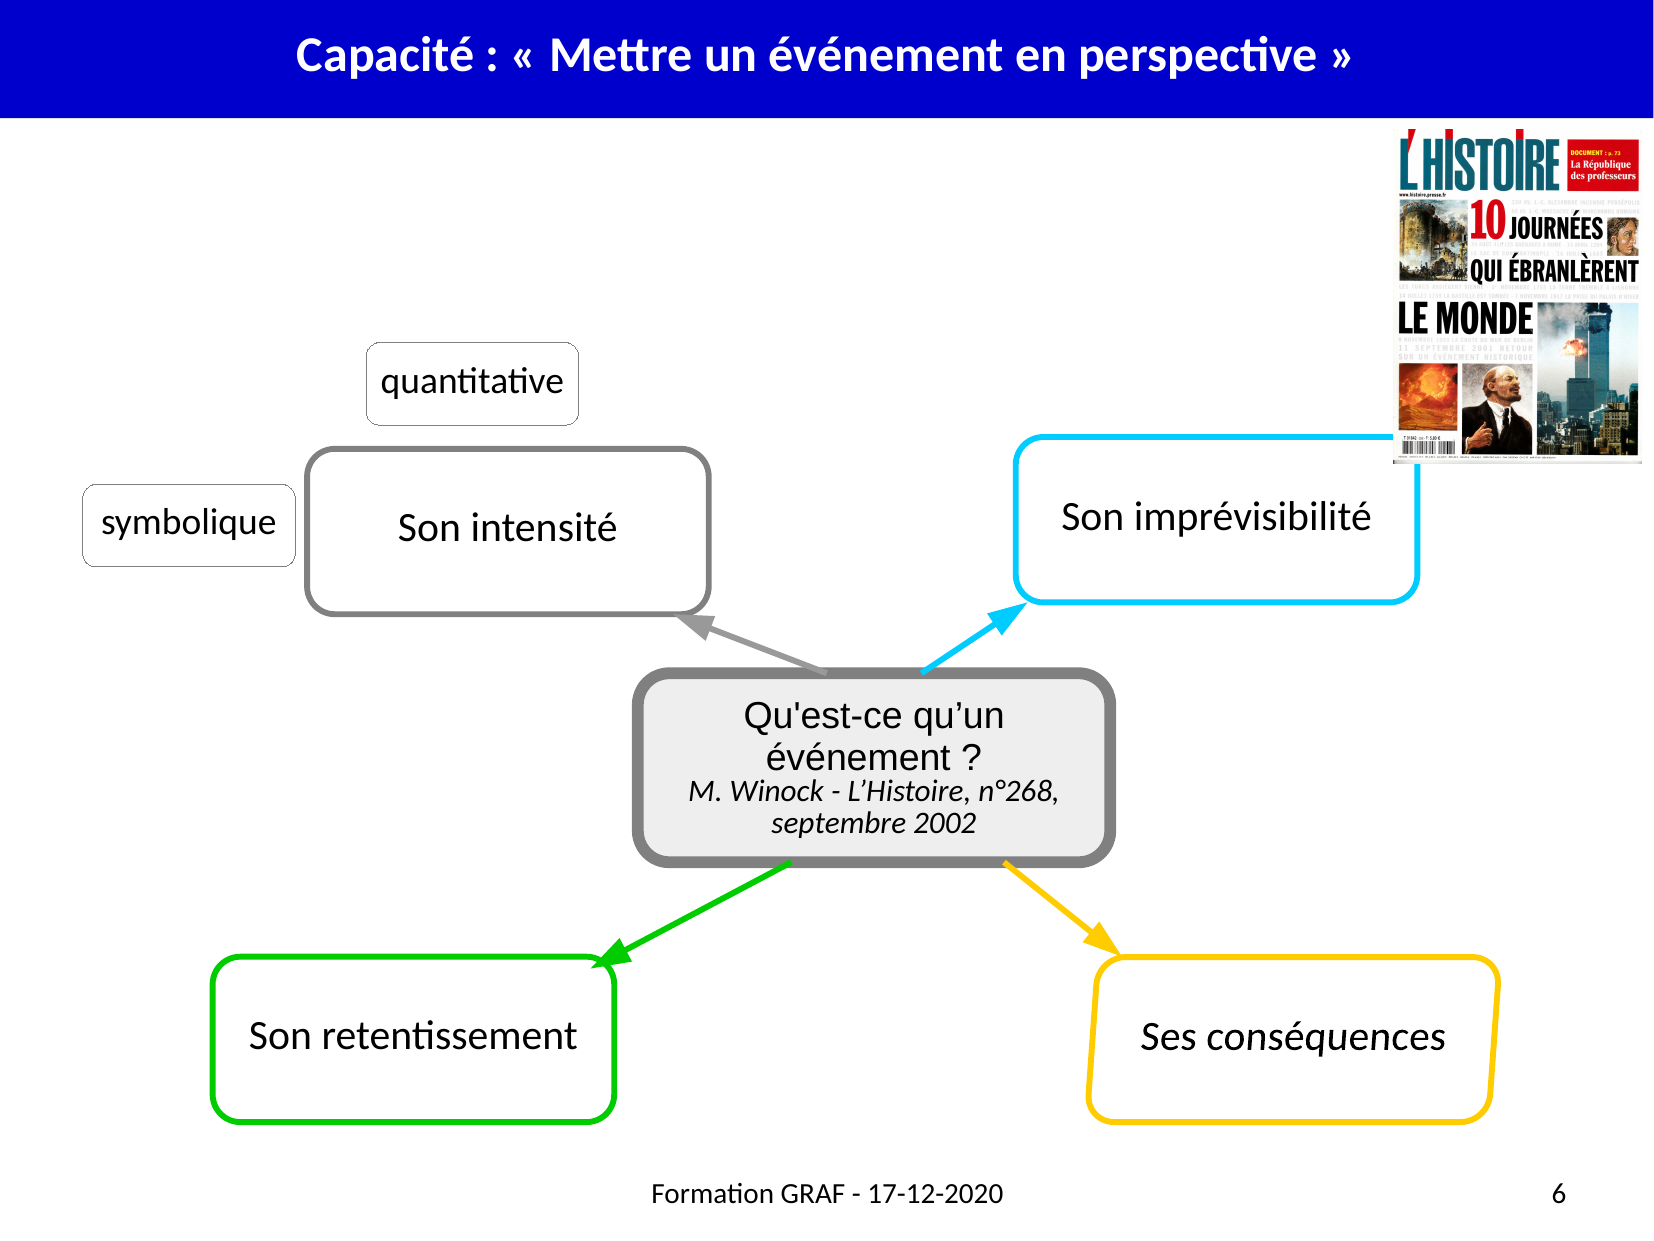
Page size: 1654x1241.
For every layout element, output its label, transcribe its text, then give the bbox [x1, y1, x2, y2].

text_box symbolique [82, 484, 296, 567]
text_box Son intensité [307, 448, 709, 615]
title Capacité : « Mettre un événement en perspective » [0, 0, 1654, 119]
text_box quantitative [366, 342, 579, 426]
text_box Son retentissement [212, 956, 615, 1123]
text_box Ses conséquences [1088, 957, 1499, 1123]
picture [1393, 129, 1642, 464]
text_box Son imprévisibilité [1015, 437, 1418, 603]
text_box Qu'est-ce qu’un événement ? M. Winock - L’Histoire, n°268, septembre 2002 [637, 673, 1111, 863]
